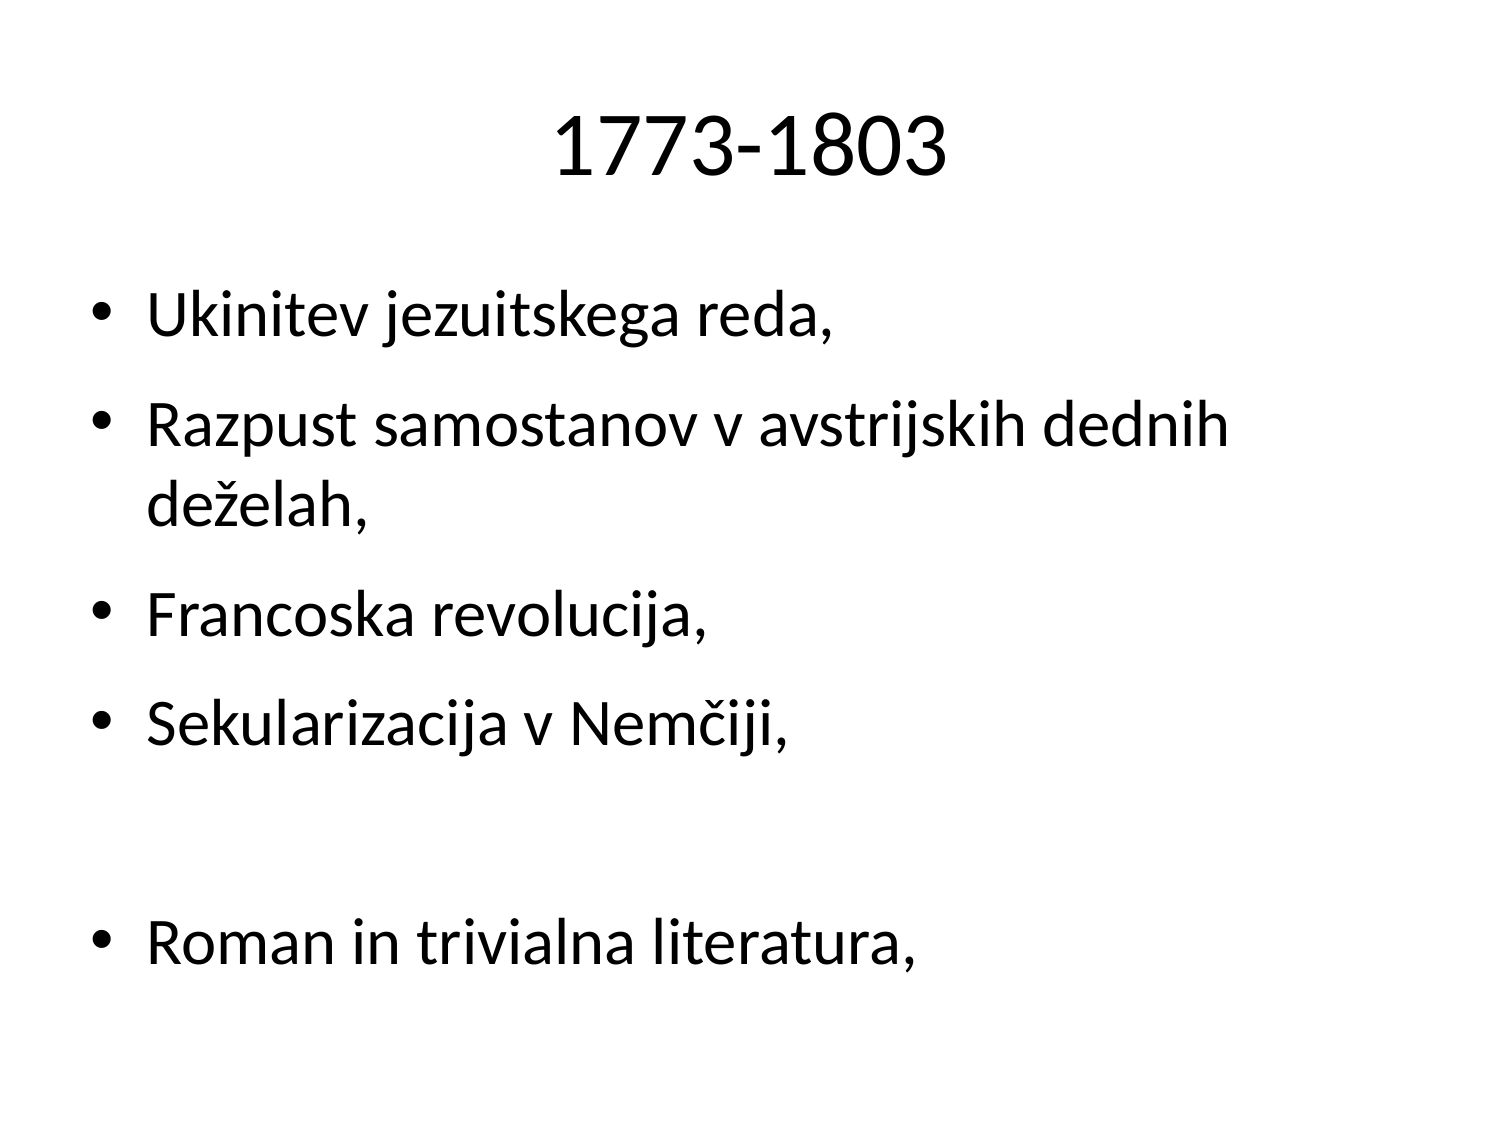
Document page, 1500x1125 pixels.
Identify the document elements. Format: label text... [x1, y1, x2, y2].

list Ukinitev jezuitskega reda, Razpust samostanov v avstrijskih dednih deželah, Francoska revolucija, Sekularizacija v Nemčiji, Roman in trivialna literatura, [75, 262, 1425, 1005]
title 1773-1803 [75, 45, 1425, 233]
